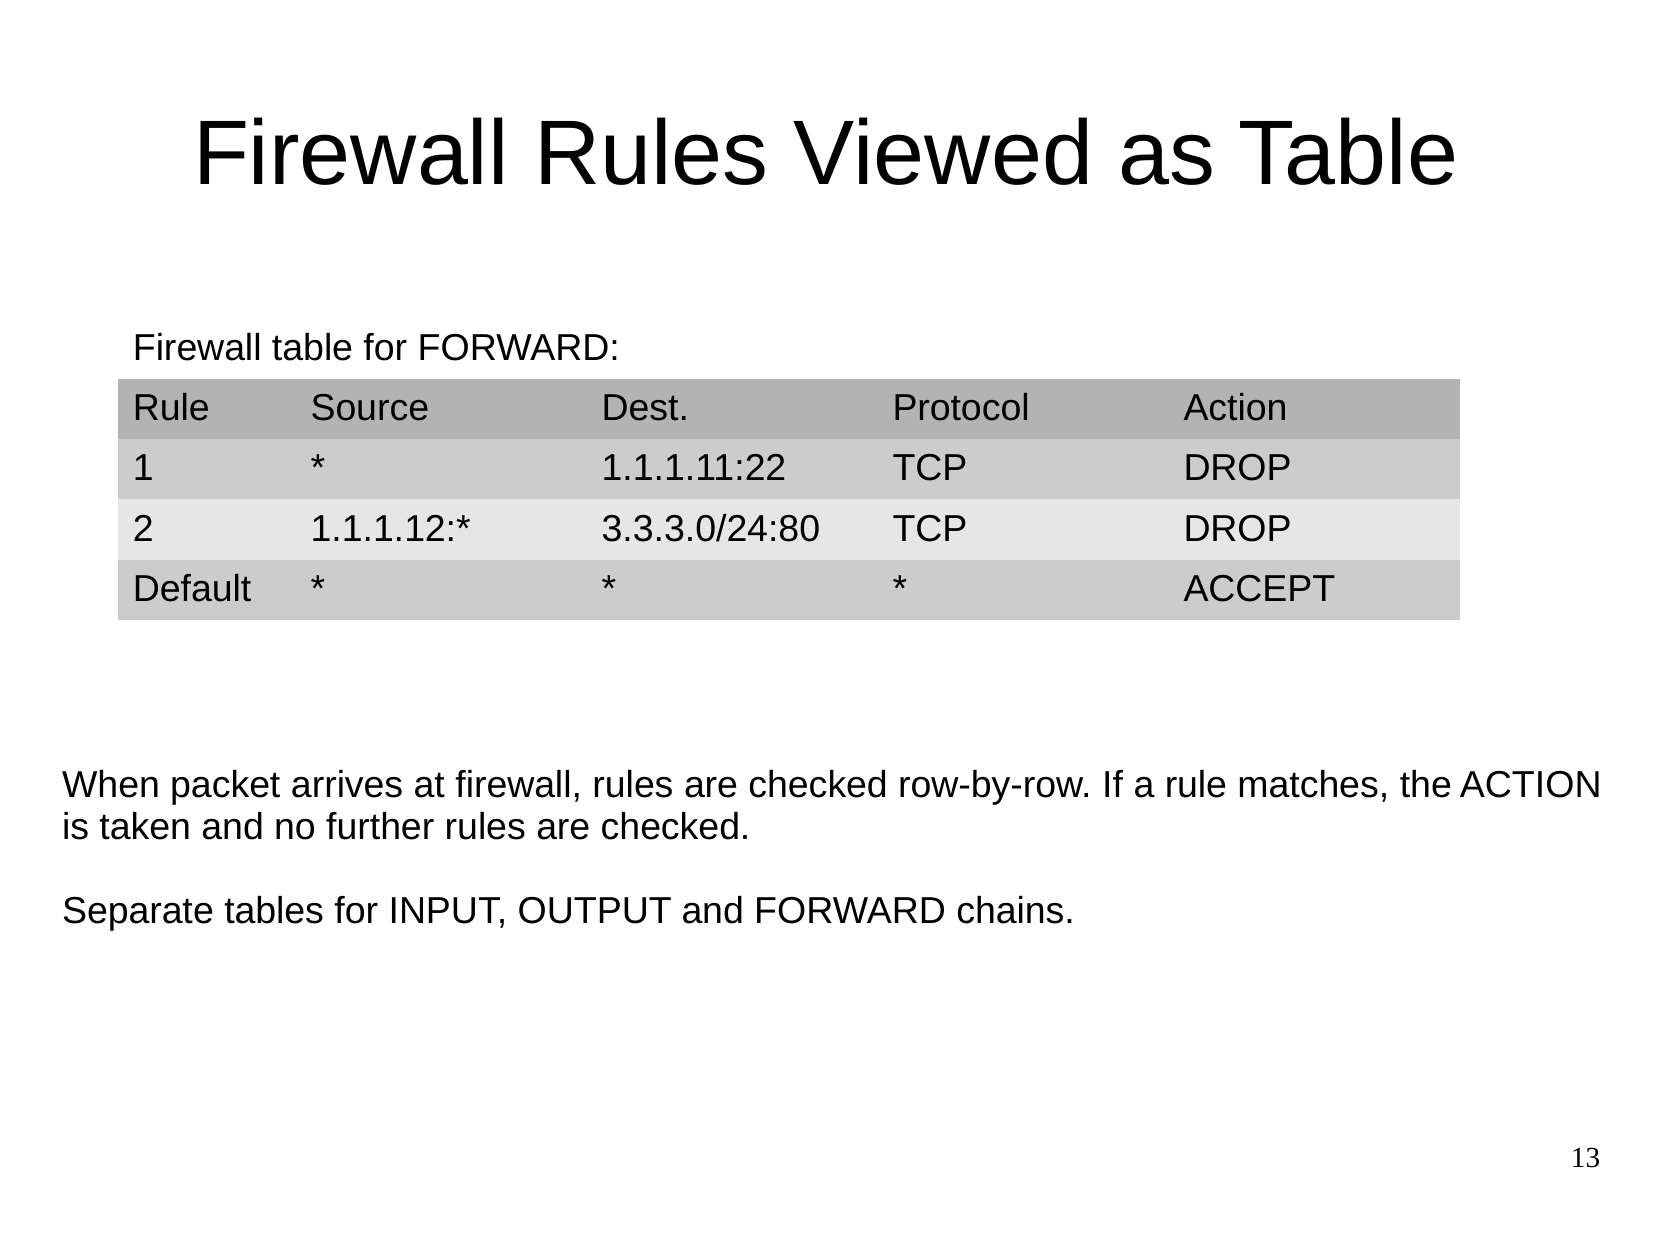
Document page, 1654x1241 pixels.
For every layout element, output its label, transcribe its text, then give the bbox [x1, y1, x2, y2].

table_cell 1 [118, 439, 296, 499]
table_cell 2 [118, 499, 296, 560]
table_cell TCP [878, 439, 1169, 499]
table_cell DROP [1169, 439, 1460, 499]
text_box Firewall table for FORWARD: [118, 318, 635, 376]
table_cell * [296, 439, 587, 499]
table_cell 1.1.1.12:* [296, 499, 587, 560]
table_cell * [587, 560, 878, 620]
table_cell TCP [878, 499, 1169, 560]
text_box When packet arrives at firewall, rules are checked row-by-row. If a rule matches, the ACTION is taken and no further rules are checked. Separate tables for INPUT, OUTPUT and FORWARD chains. [47, 755, 1618, 939]
table_cell DROP [1169, 499, 1460, 560]
table_cell * [296, 560, 587, 620]
table_header Action [1169, 379, 1460, 439]
table_cell 1.1.1.11:22 [587, 439, 878, 499]
table_cell * [878, 560, 1169, 620]
table_header Protocol [878, 379, 1169, 439]
title Firewall Rules Viewed as Table [82, 49, 1571, 257]
table_header Rule [118, 379, 296, 439]
table_cell 3.3.3.0/24:80 [587, 499, 878, 560]
table_cell ACCEPT [1169, 560, 1460, 620]
table_header Source [296, 379, 587, 439]
table_header Dest. [587, 379, 878, 439]
table_cell Default [118, 560, 296, 620]
